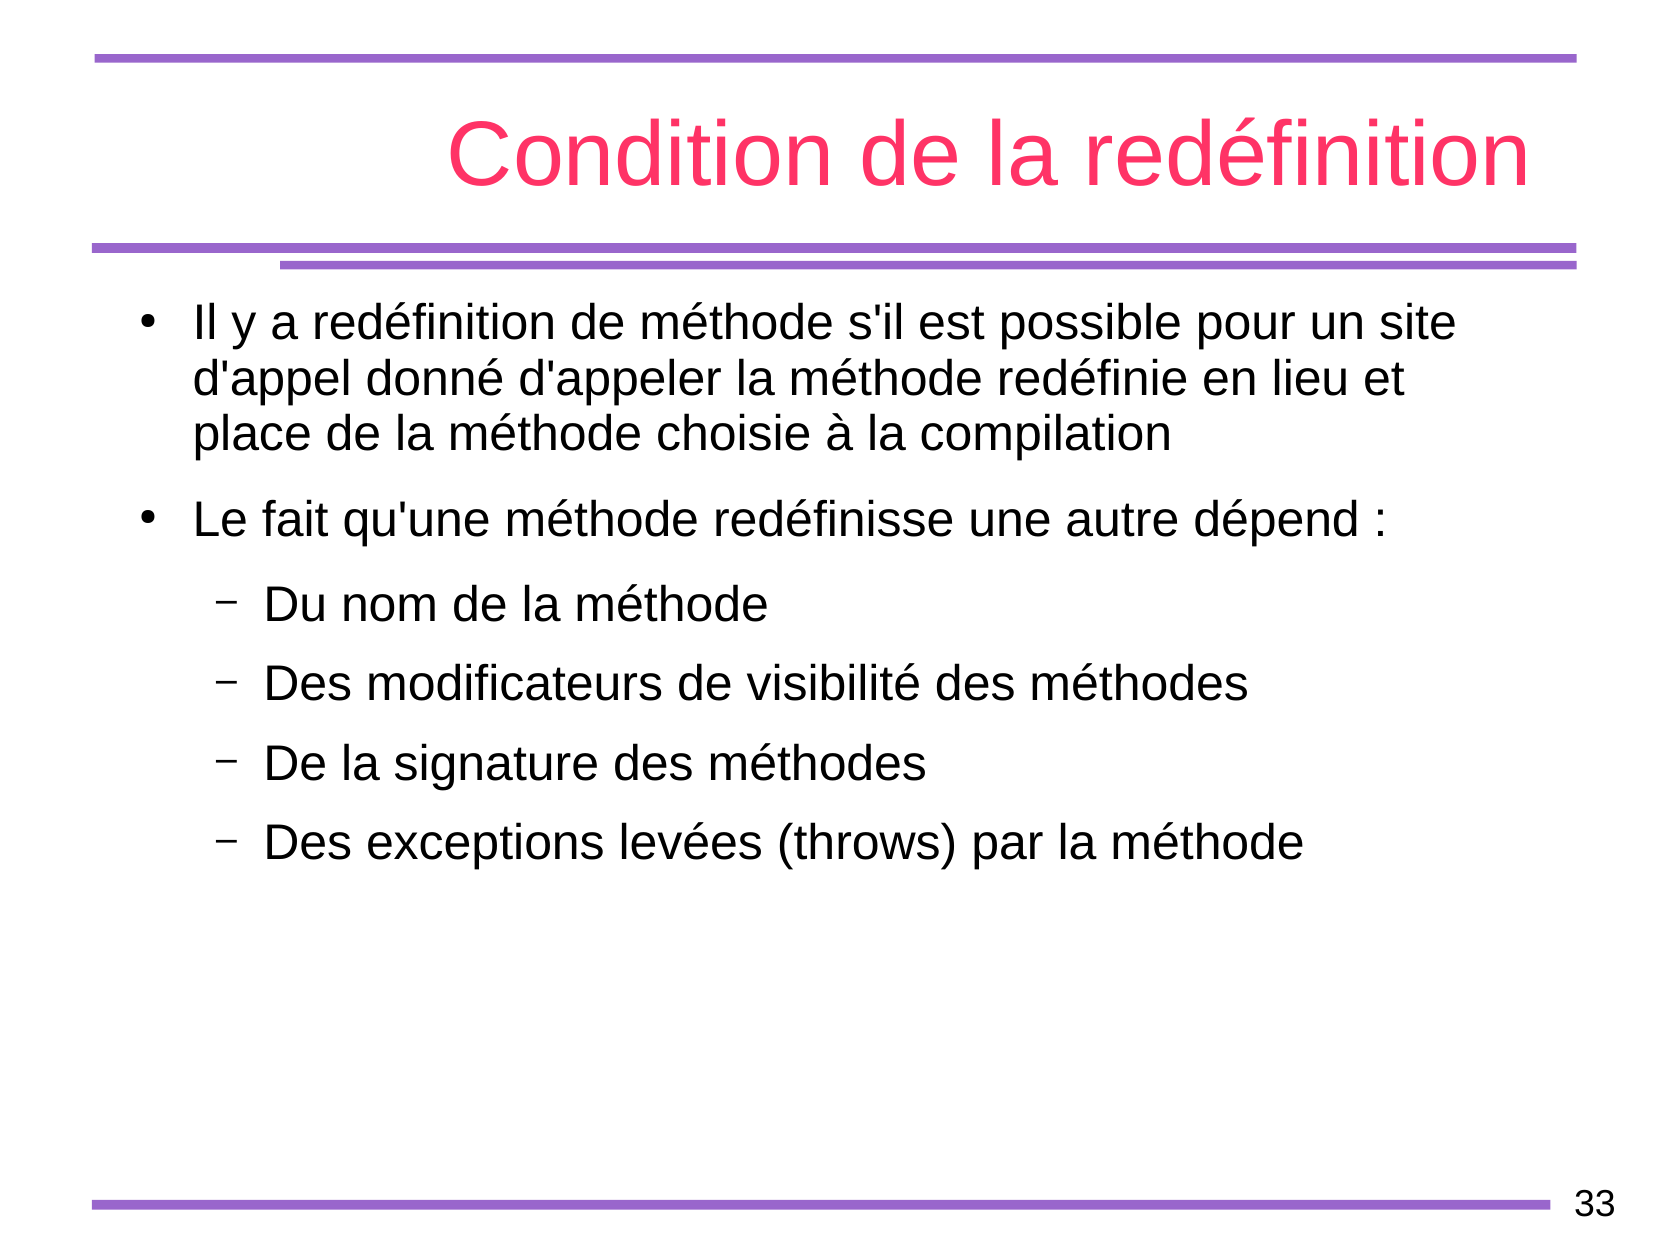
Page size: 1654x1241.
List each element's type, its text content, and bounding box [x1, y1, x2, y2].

title Condition de la redéfinition [121, 49, 1534, 257]
list Il y a redéfinition de méthode s'il est possible pour un site d'appel donné d'appeler la méthode redéfinie en lieu et place de la méthode choisie à la compilation Le fait qu'une méthode redéfinisse une autre dépend : Du nom de la méthode Des modificateurs de visibilité des méthodes De la signature des méthodes Des exceptions levées (throws) par la méthode [121, 294, 1534, 1147]
